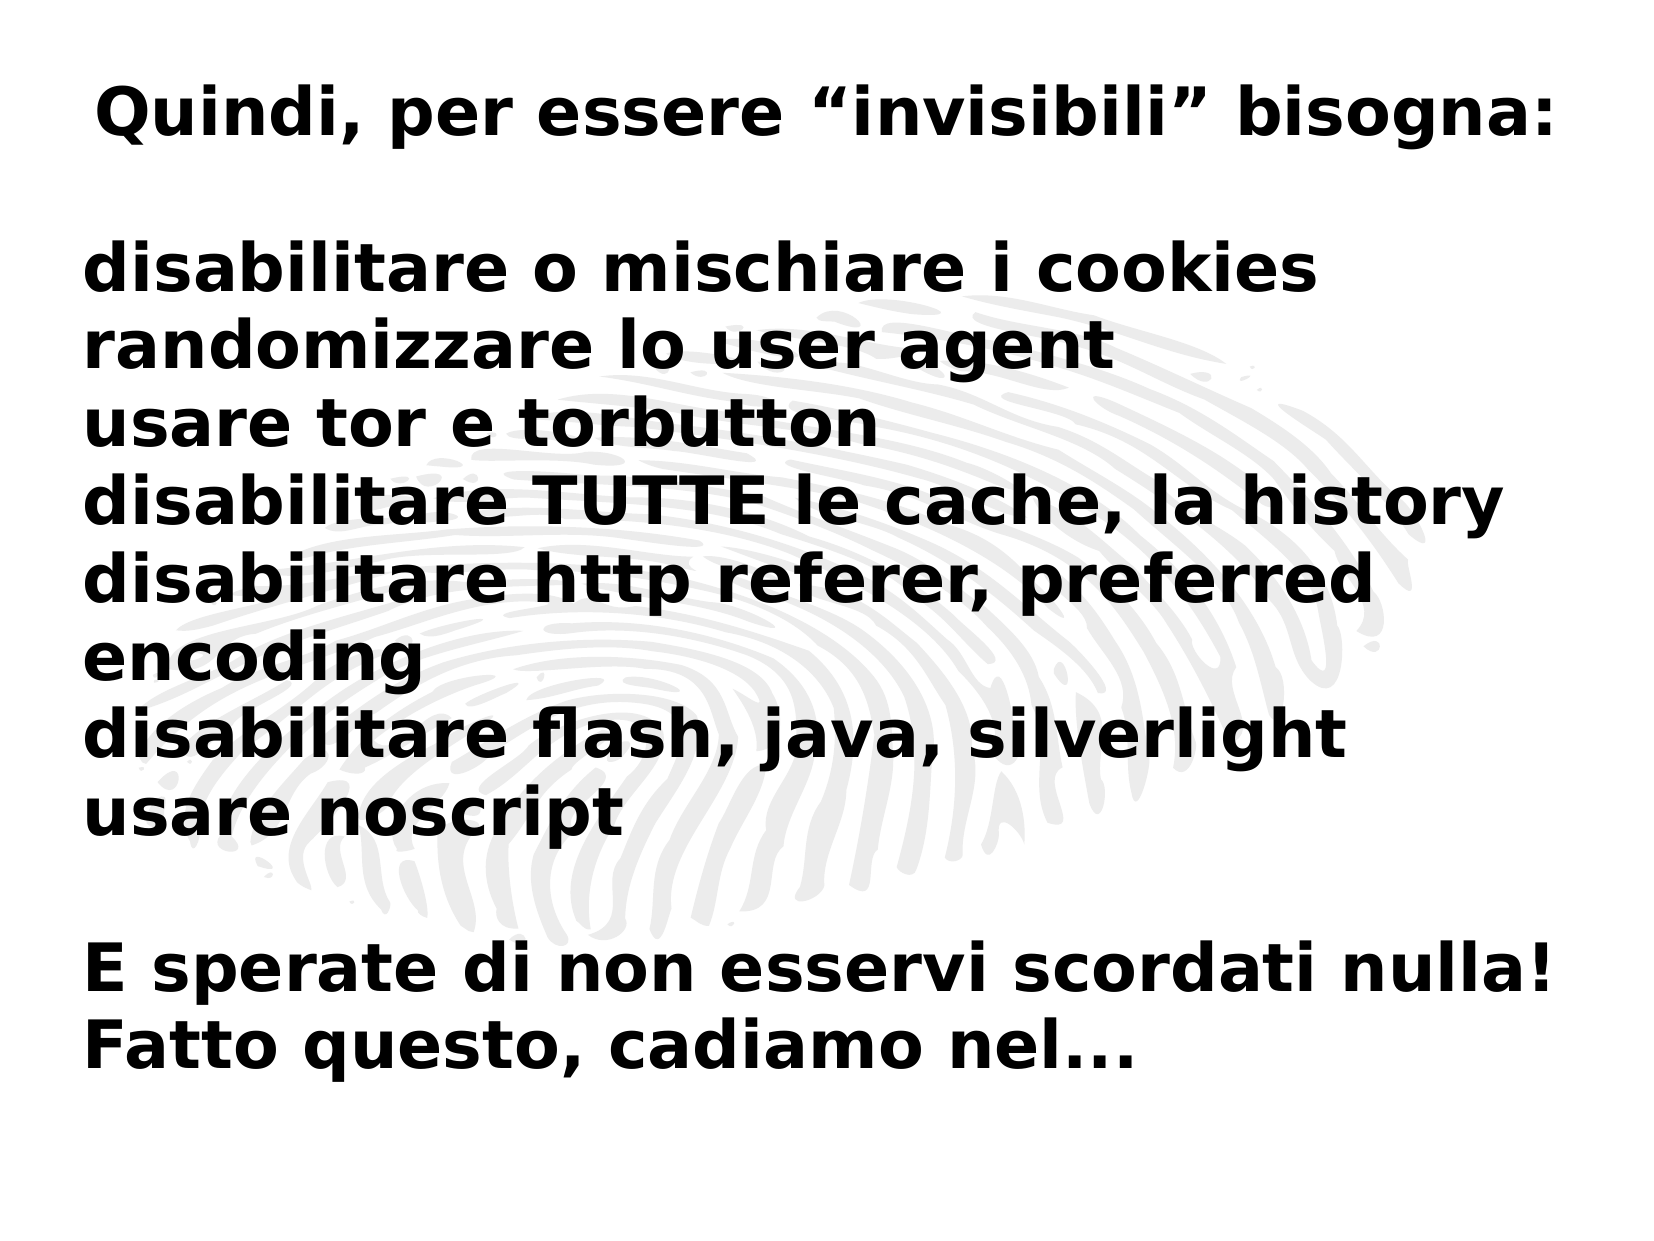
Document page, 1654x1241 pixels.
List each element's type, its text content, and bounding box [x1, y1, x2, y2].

subtitle Quindi, per essere “invisibili” bisogna: disabilitare o mischiare i cookies randomizzare lo user agent usare tor e torbutton disabilitare TUTTE le cache, la history disabilitare http referer, preferred encoding disabilitare flash, java, silverlight usare noscript E sperate di non esservi scordati nulla! Fatto questo, cadiamo nel... [82, 56, 1571, 1102]
